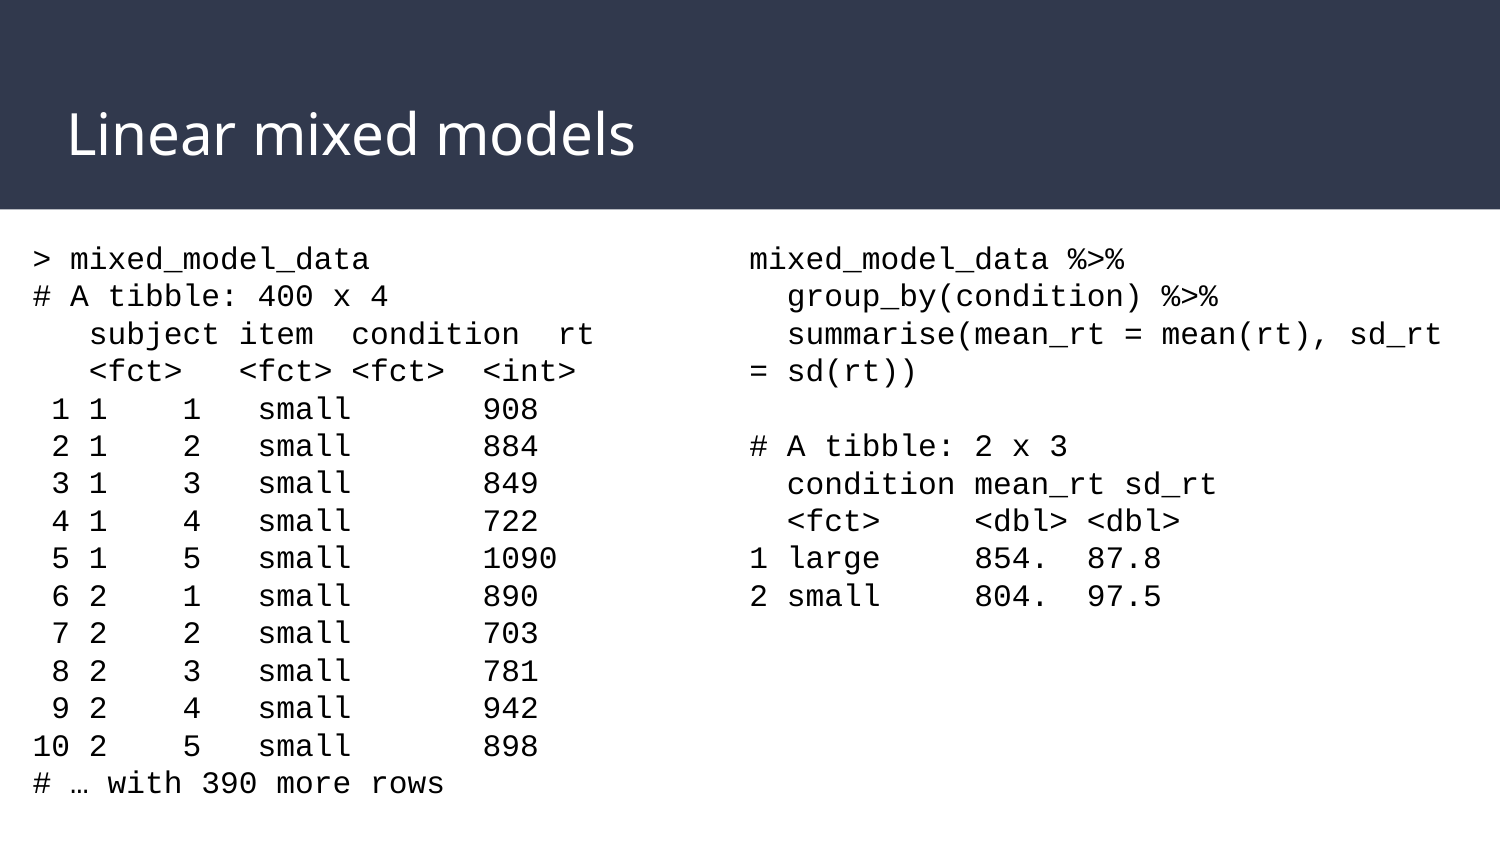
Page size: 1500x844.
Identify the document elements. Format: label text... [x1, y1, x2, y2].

text_box > mixed_model_data # A tibble: 400 x 4 subject item condition rt <fct> <fct> <fct> <int> 1 1 1 small 908 2 1 2 small 884 3 1 3 small 849 4 1 4 small 722 5 1 5 small 1090 6 2 1 small 890 7 2 2 small 703 8 2 3 small 781 9 2 4 small 942 10 2 5 small 898 # … with 390 more rows [17, 223, 709, 844]
text_box mixed_model_data %>% group_by(condition) %>% summarise(mean_rt = mean(rt), sd_rt = sd(rt)) # A tibble: 2 x 3 condition mean_rt sd_rt <fct> <dbl> <dbl> 1 large 854. 87.8 2 small 804. 97.5 [734, 223, 1486, 834]
title Linear mixed models [51, 82, 1449, 185]
